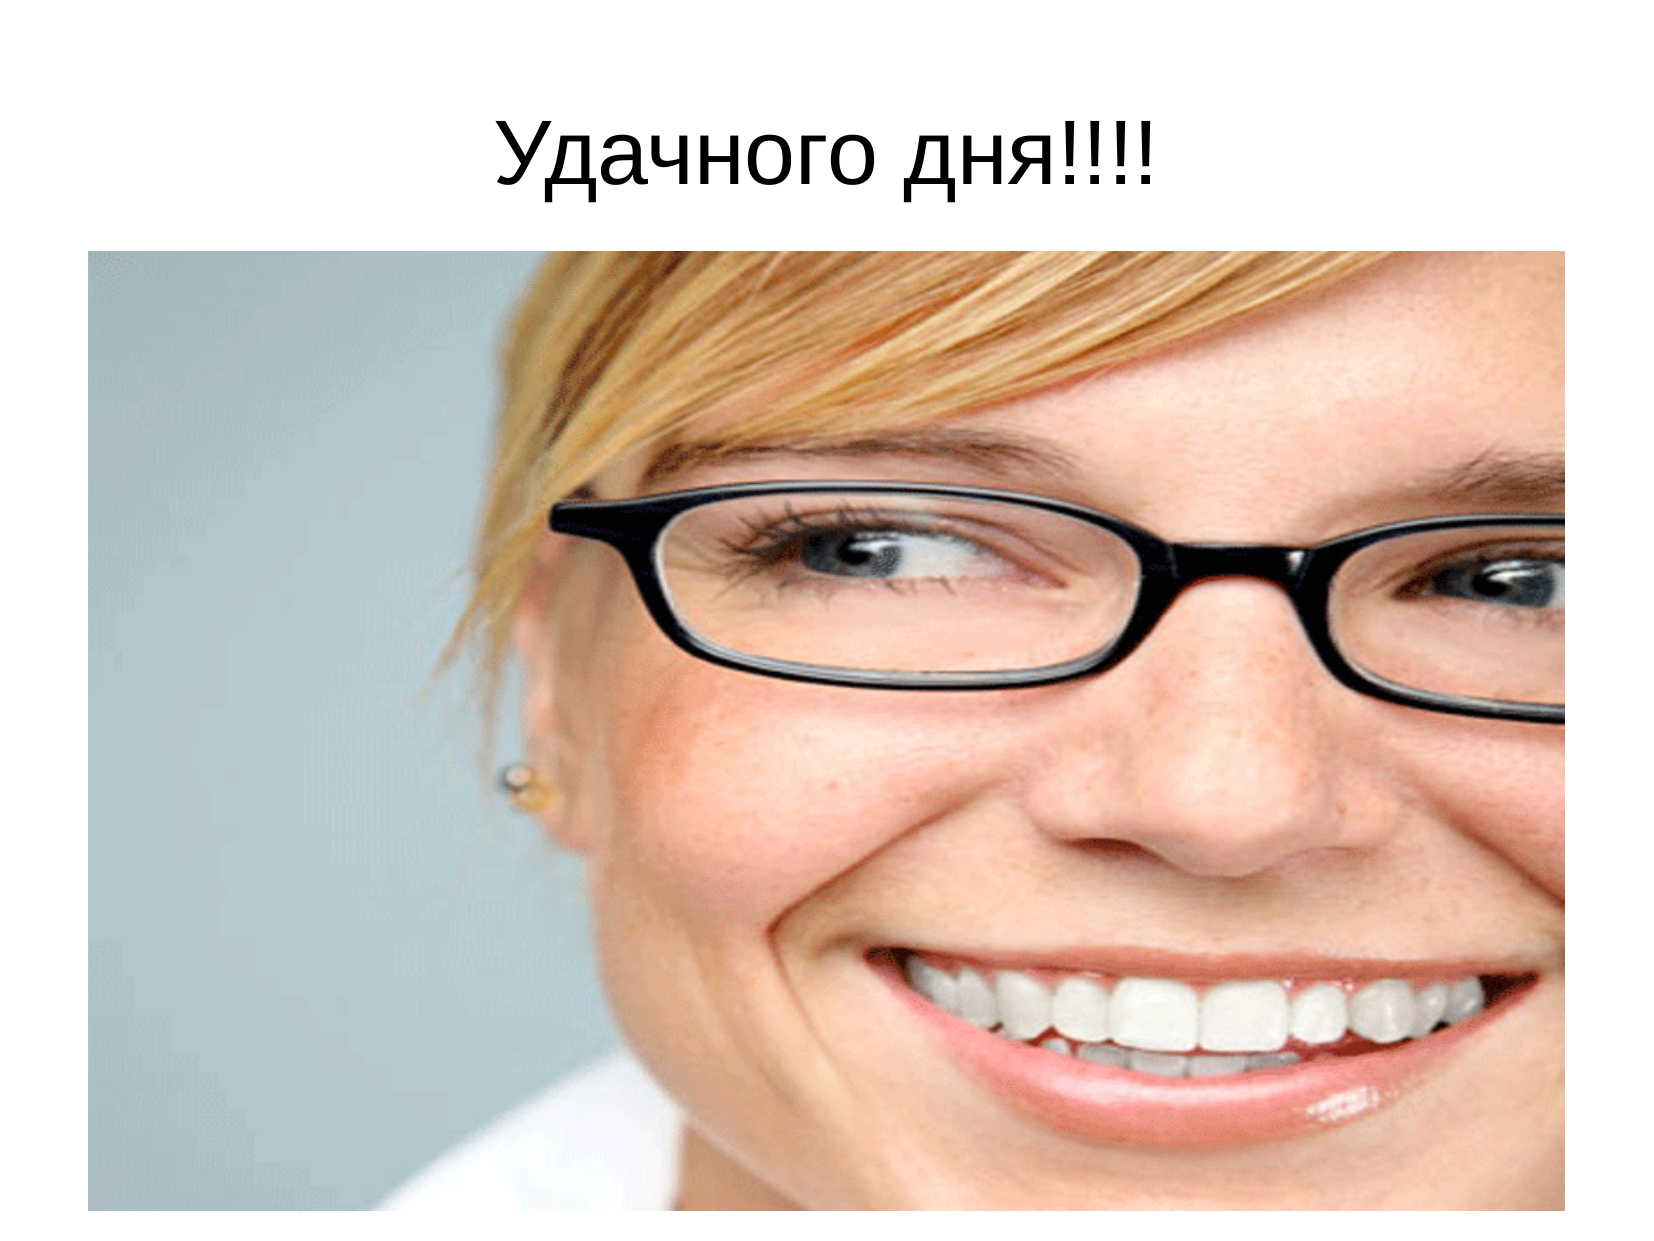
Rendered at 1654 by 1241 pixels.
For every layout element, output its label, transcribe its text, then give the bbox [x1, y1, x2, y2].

picture [88, 251, 1565, 1211]
title Удачного дня!!!! [82, 56, 1571, 250]
